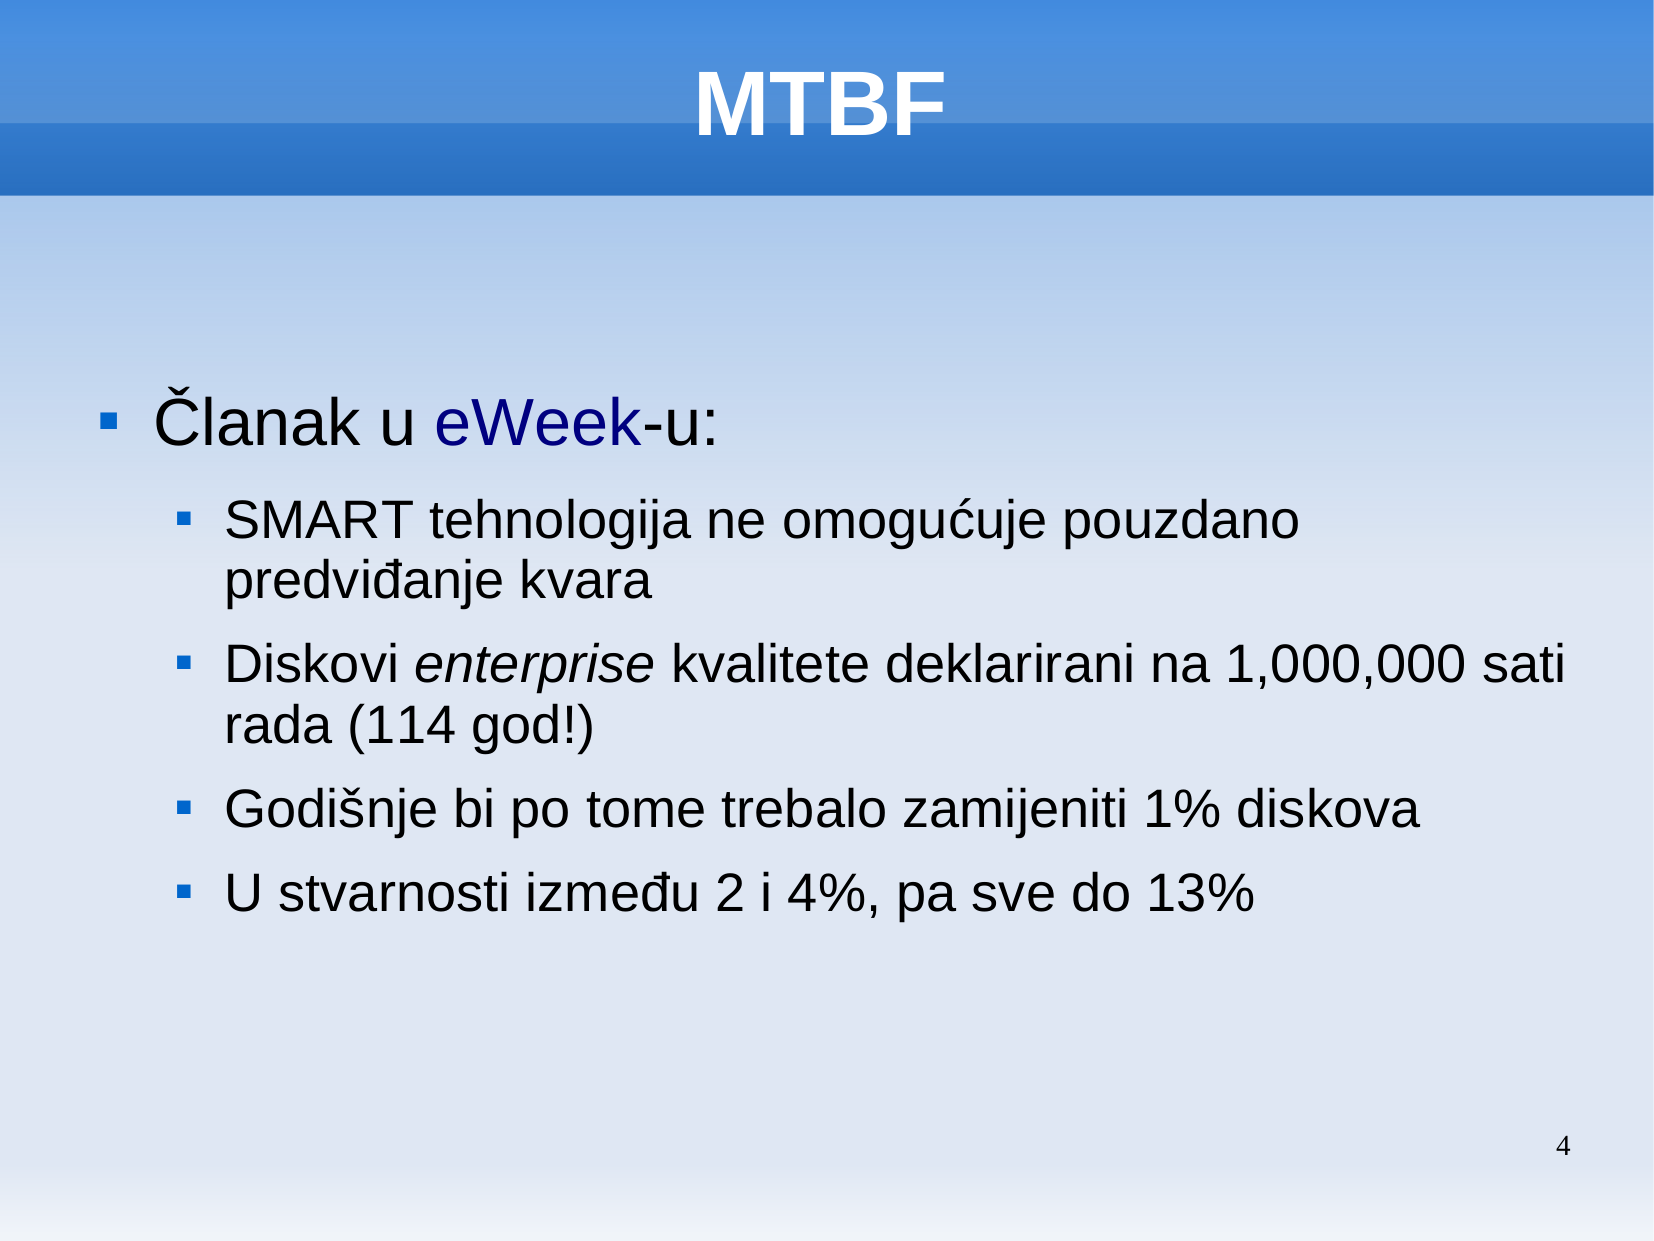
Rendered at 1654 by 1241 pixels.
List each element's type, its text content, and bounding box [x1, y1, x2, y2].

title MTBF [76, 7, 1565, 200]
picture [0, 0, 1654, 1241]
list Članak u eWeek-u: SMART tehnologija ne omogućuje pouzdano predviđanje kvara Diskovi enterprise kvalitete deklarirani na 1,000,000 sati rada (114 god!) Godišnje bi po tome trebalo zamijeniti 1% diskova U stvarnosti između 2 i 4%, pa sve do 13% [82, 290, 1571, 1094]
